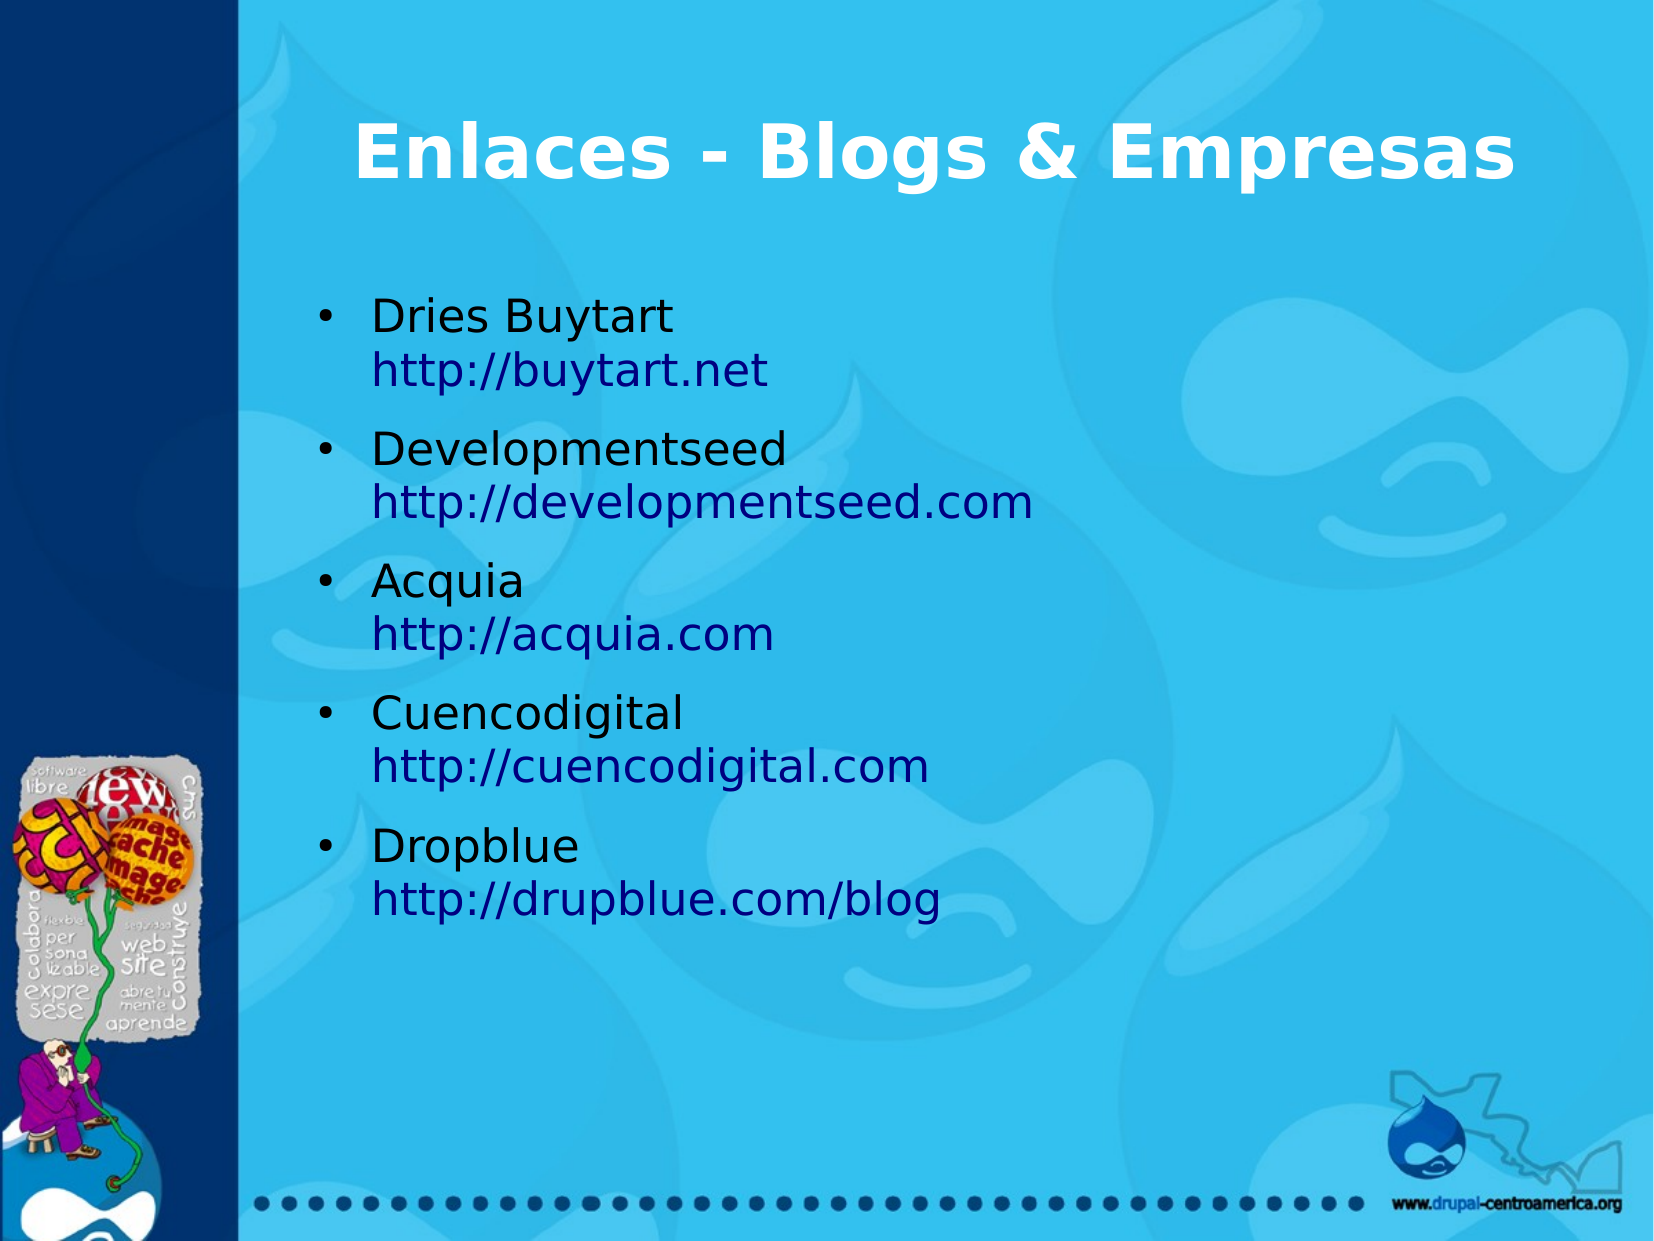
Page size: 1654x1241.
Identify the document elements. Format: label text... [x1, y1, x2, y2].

title Enlaces - Blogs & Empresas [300, 56, 1571, 250]
picture [0, 0, 1654, 1241]
list Dries Buytart http://buytart.net Developmentseed http://developmentseed.com Acquia http://acquia.com Cuencodigital http://cuencodigital.com Dropblue http://drupblue.com/blog [300, 290, 1571, 1109]
